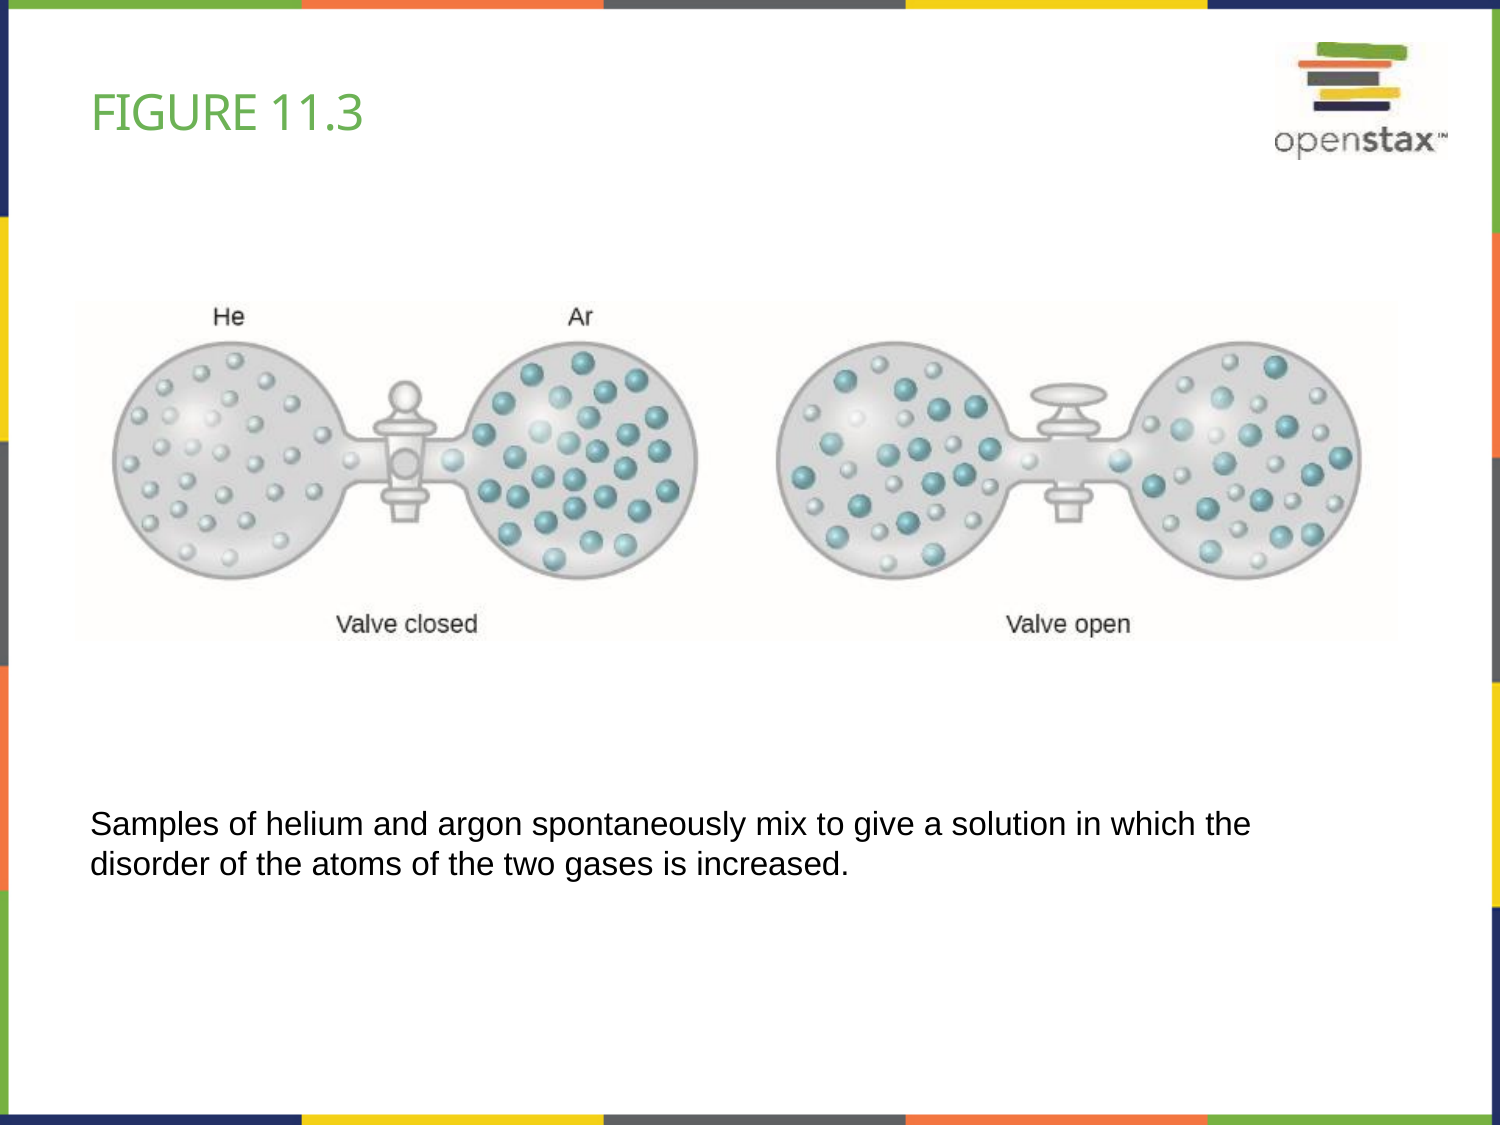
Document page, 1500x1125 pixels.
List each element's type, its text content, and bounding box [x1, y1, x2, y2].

title Figure 11.3 [75, 39, 1398, 148]
list Samples of helium and argon spontaneously mix to give a solution in which the disorder of the atoms of the two gases is increased. [75, 794, 1398, 986]
picture [0, 0, 1500, 1125]
